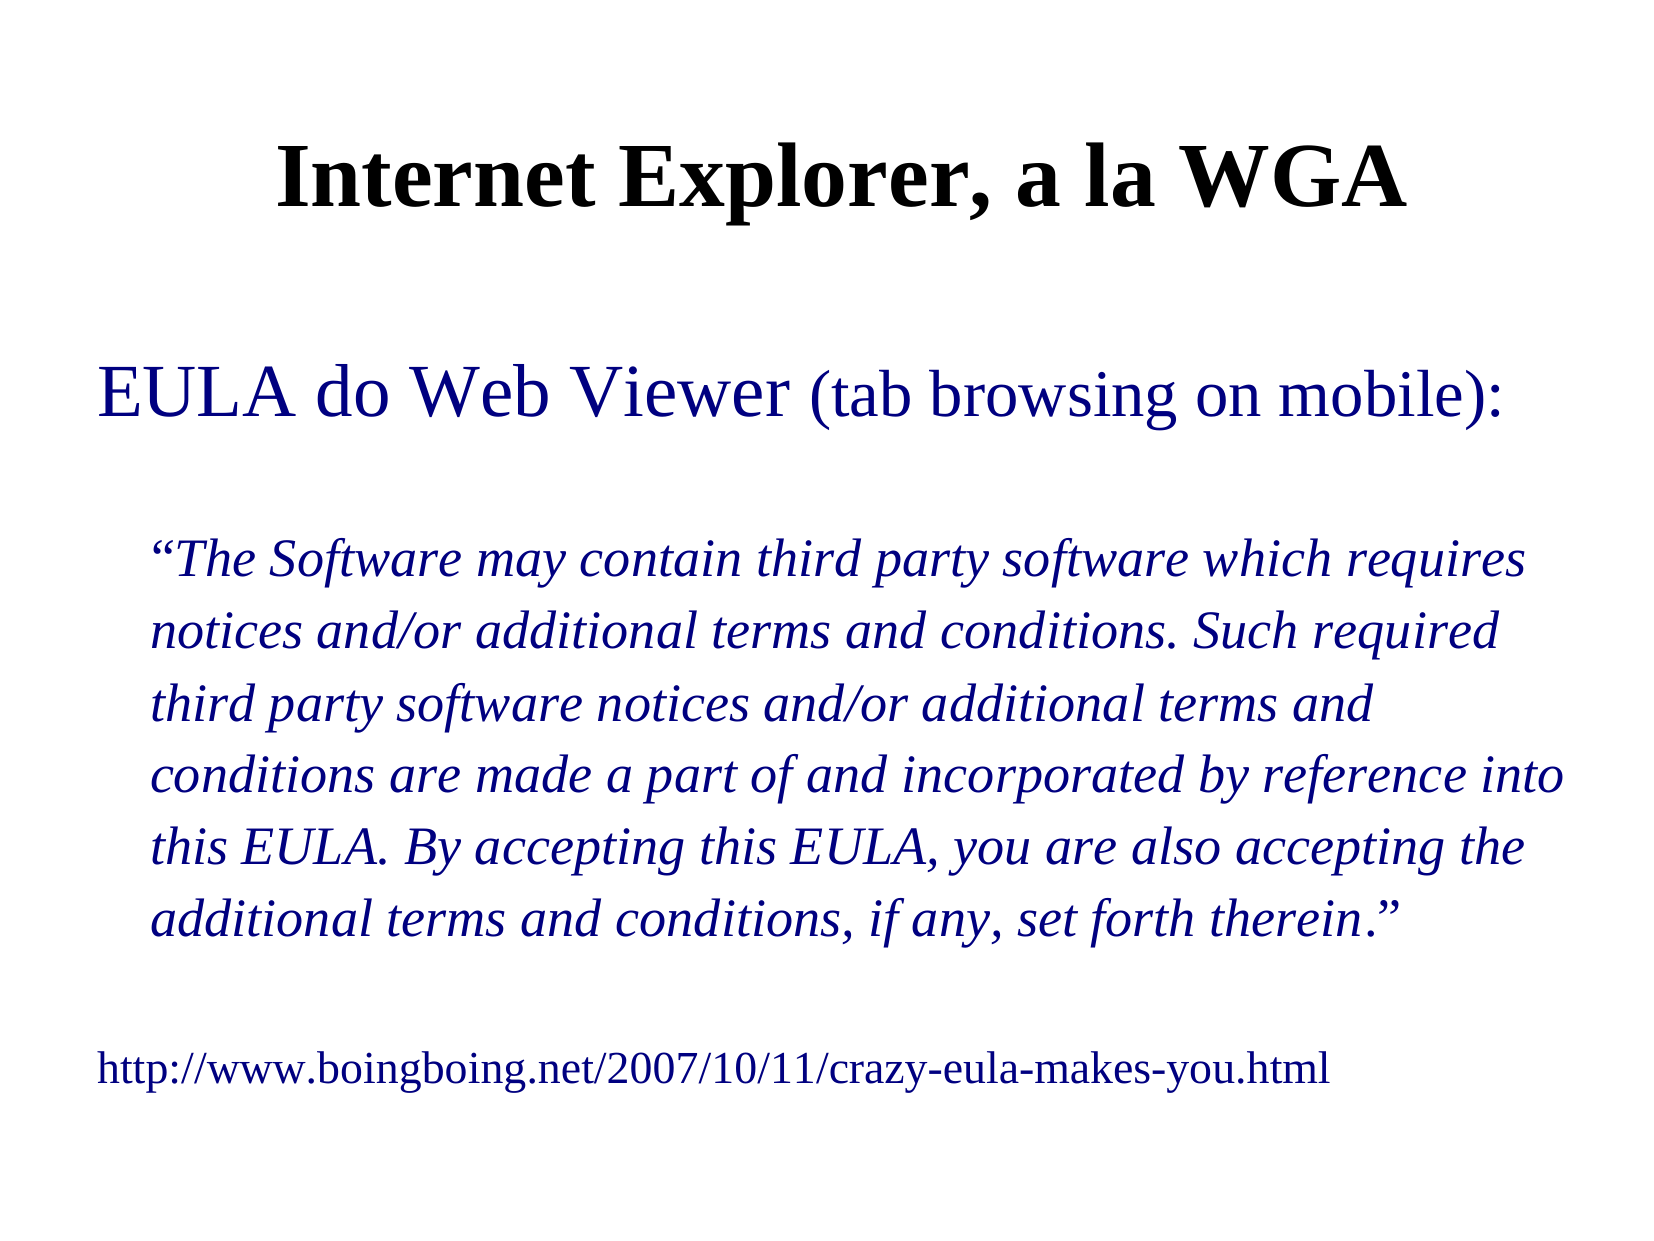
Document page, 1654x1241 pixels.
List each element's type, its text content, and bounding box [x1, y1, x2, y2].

title Internet Explorer, a la WGA [204, 81, 1480, 269]
text_box EULA do Web Viewer (tab browsing on mobile): “The Software may contain third party software which requires notices and/or additional terms and conditions. Such required third party software notices and/or additional terms and conditions are made a part of and incorporated by reference into this EULA. By accepting this EULA, you are also accepting the additional terms and conditions, if any, set forth therein.” http://www.boingboing.net/2007/10/11/crazy-eula-makes-you.html [87, 333, 1574, 1077]
